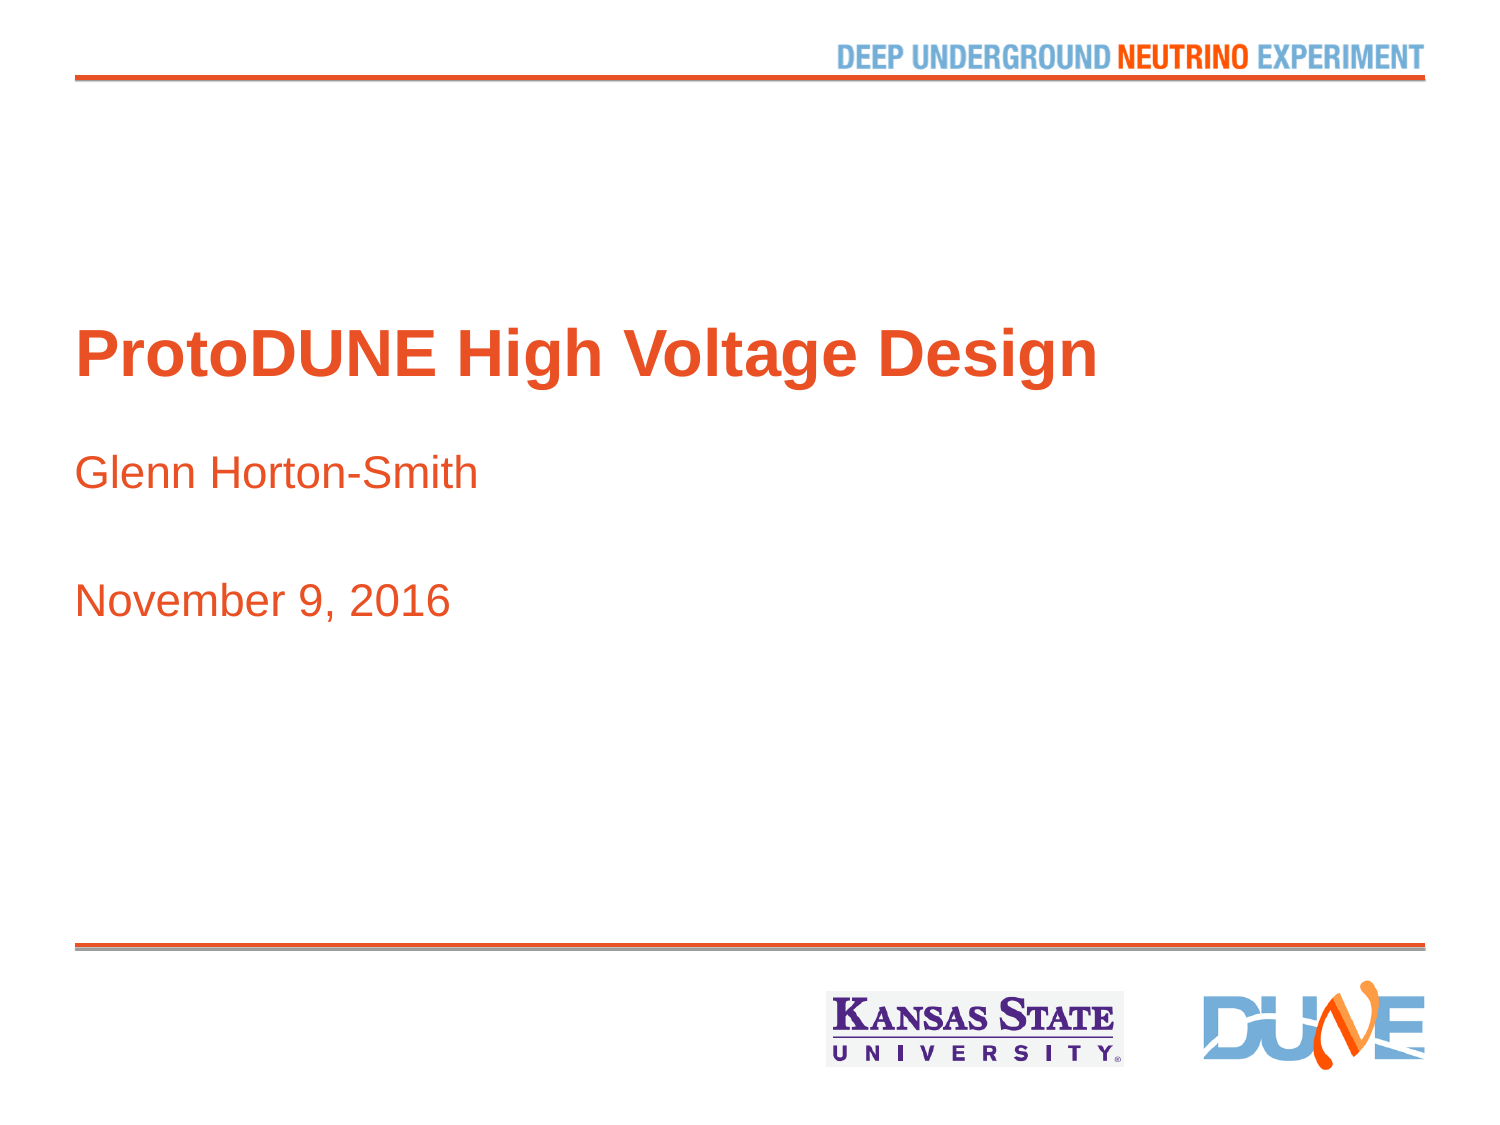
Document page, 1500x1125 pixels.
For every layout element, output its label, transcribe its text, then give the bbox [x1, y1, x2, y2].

picture [1116, 39, 1426, 71]
picture [826, 991, 1124, 1067]
title ProtoDUNE High Voltage Design [75, 201, 1424, 390]
picture [835, 40, 1113, 72]
list Glenn Horton-Smith November 9, 2016 [74, 442, 1424, 725]
picture [1201, 976, 1427, 1072]
